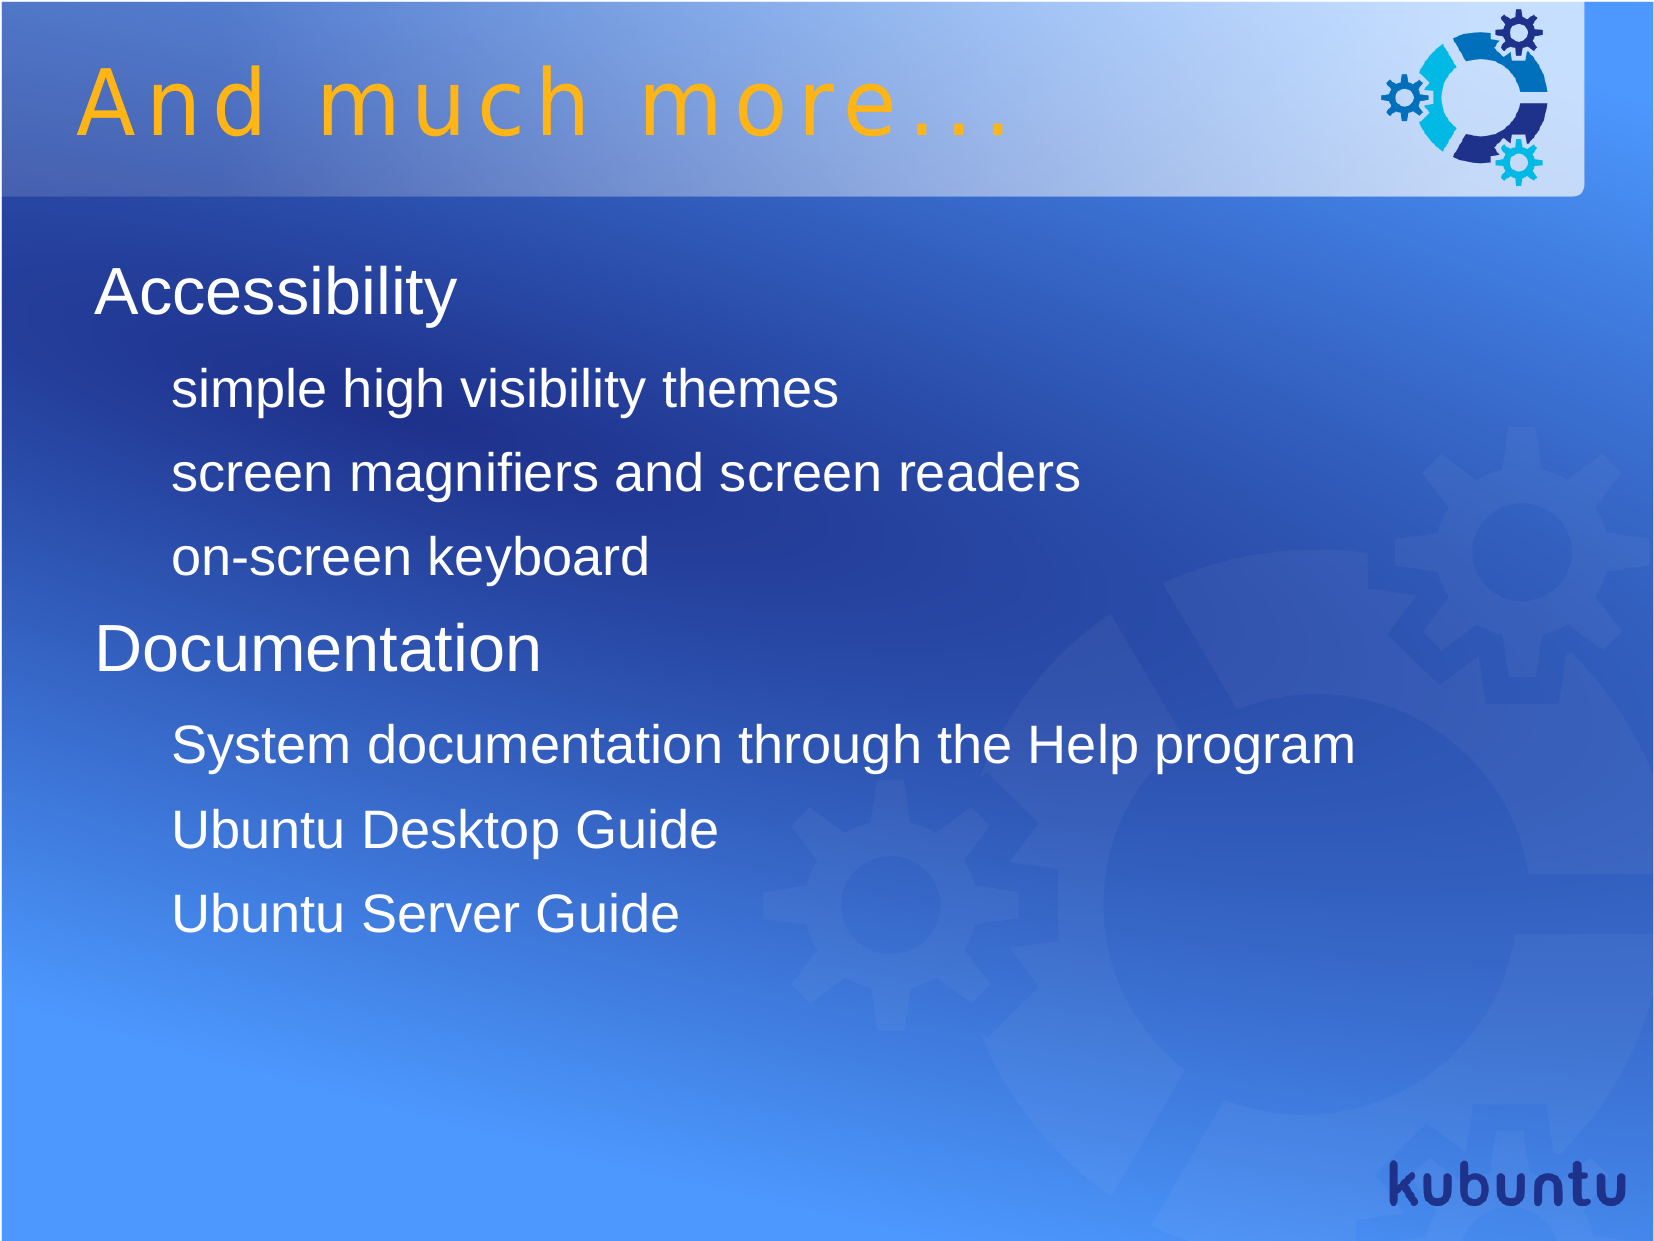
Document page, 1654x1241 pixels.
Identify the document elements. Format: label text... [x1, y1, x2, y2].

picture [0, 0, 1654, 1241]
title And much more... [76, 0, 1300, 207]
list Accessibility simple high visibility themes screen magnifiers and screen readers on-screen keyboard Documentation System documentation through the Help program Ubuntu Desktop Guide Ubuntu Server Guide [76, 253, 1565, 1113]
